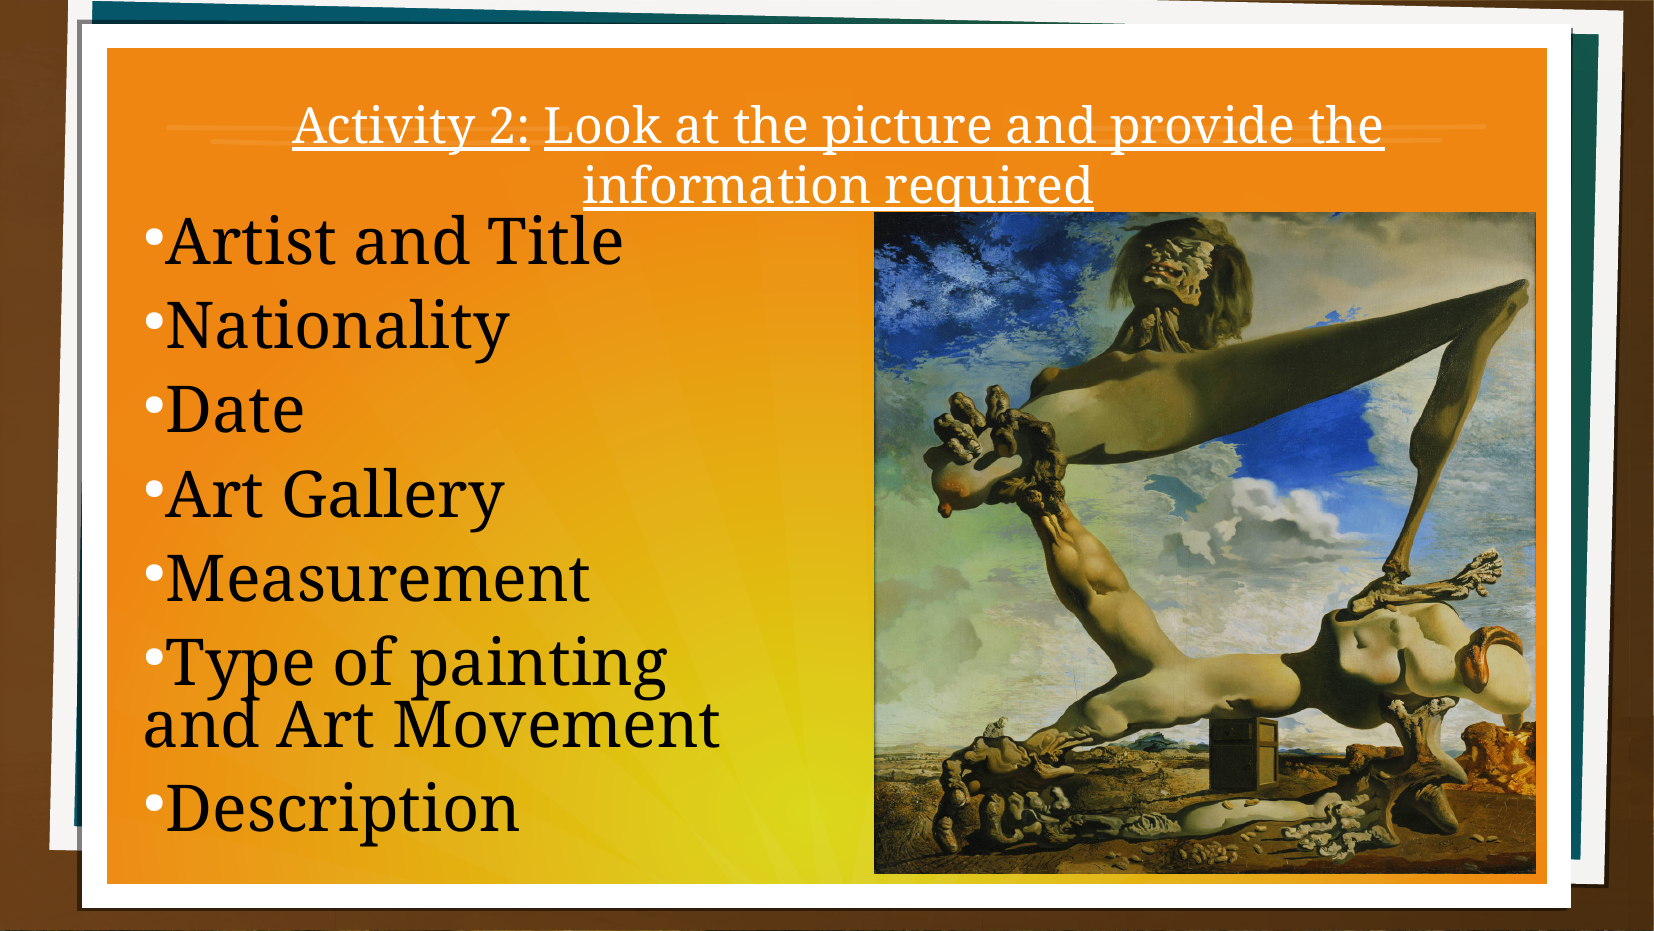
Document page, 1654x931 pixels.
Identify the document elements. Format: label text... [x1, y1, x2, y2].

title Activity 2: Look at the picture and provide the information required [188, 47, 1489, 216]
list Artist and Title Nationality Date Art Gallery Measurement Type of painting and Art Movement Description [142, 215, 792, 886]
picture [874, 213, 1536, 875]
